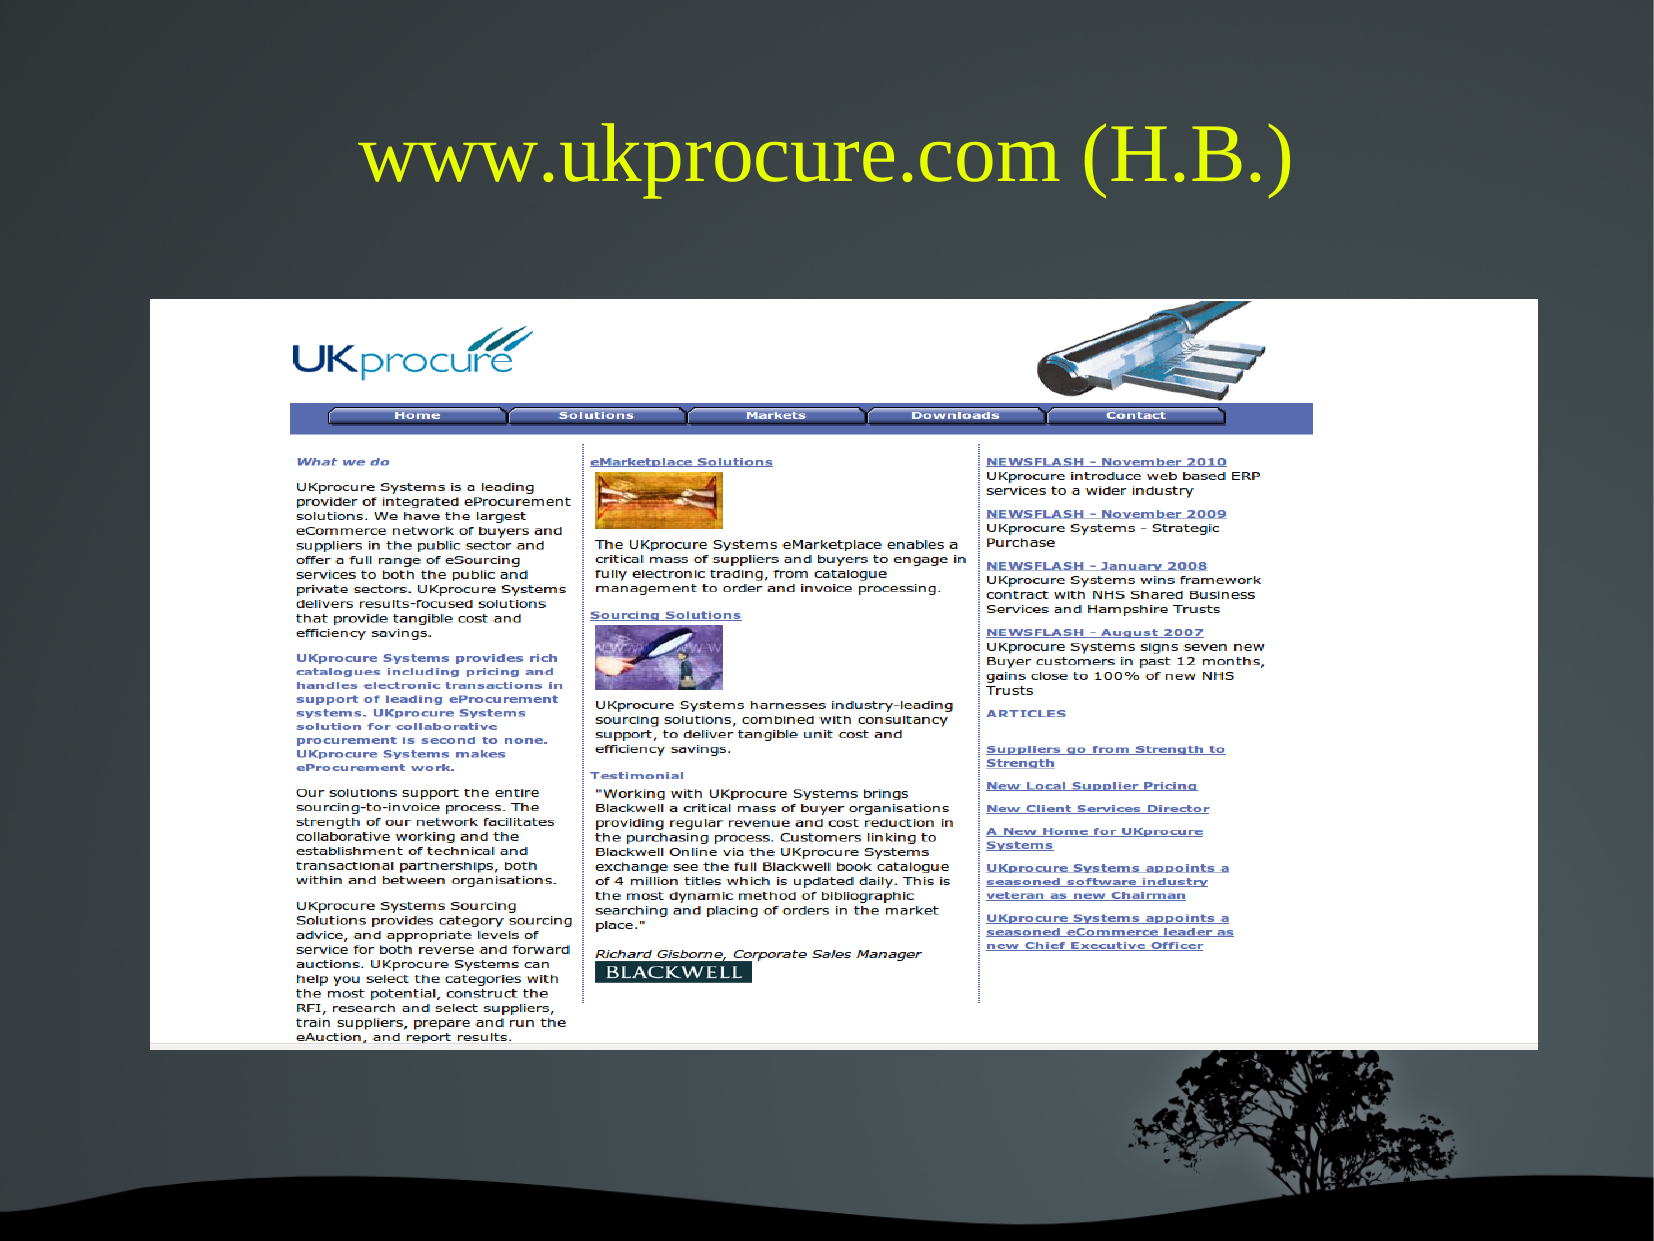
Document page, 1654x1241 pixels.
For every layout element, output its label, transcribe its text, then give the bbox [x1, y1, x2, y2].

title www.ukprocure.com (Η.Β.) [82, 56, 1571, 250]
picture [0, 0, 1654, 1241]
